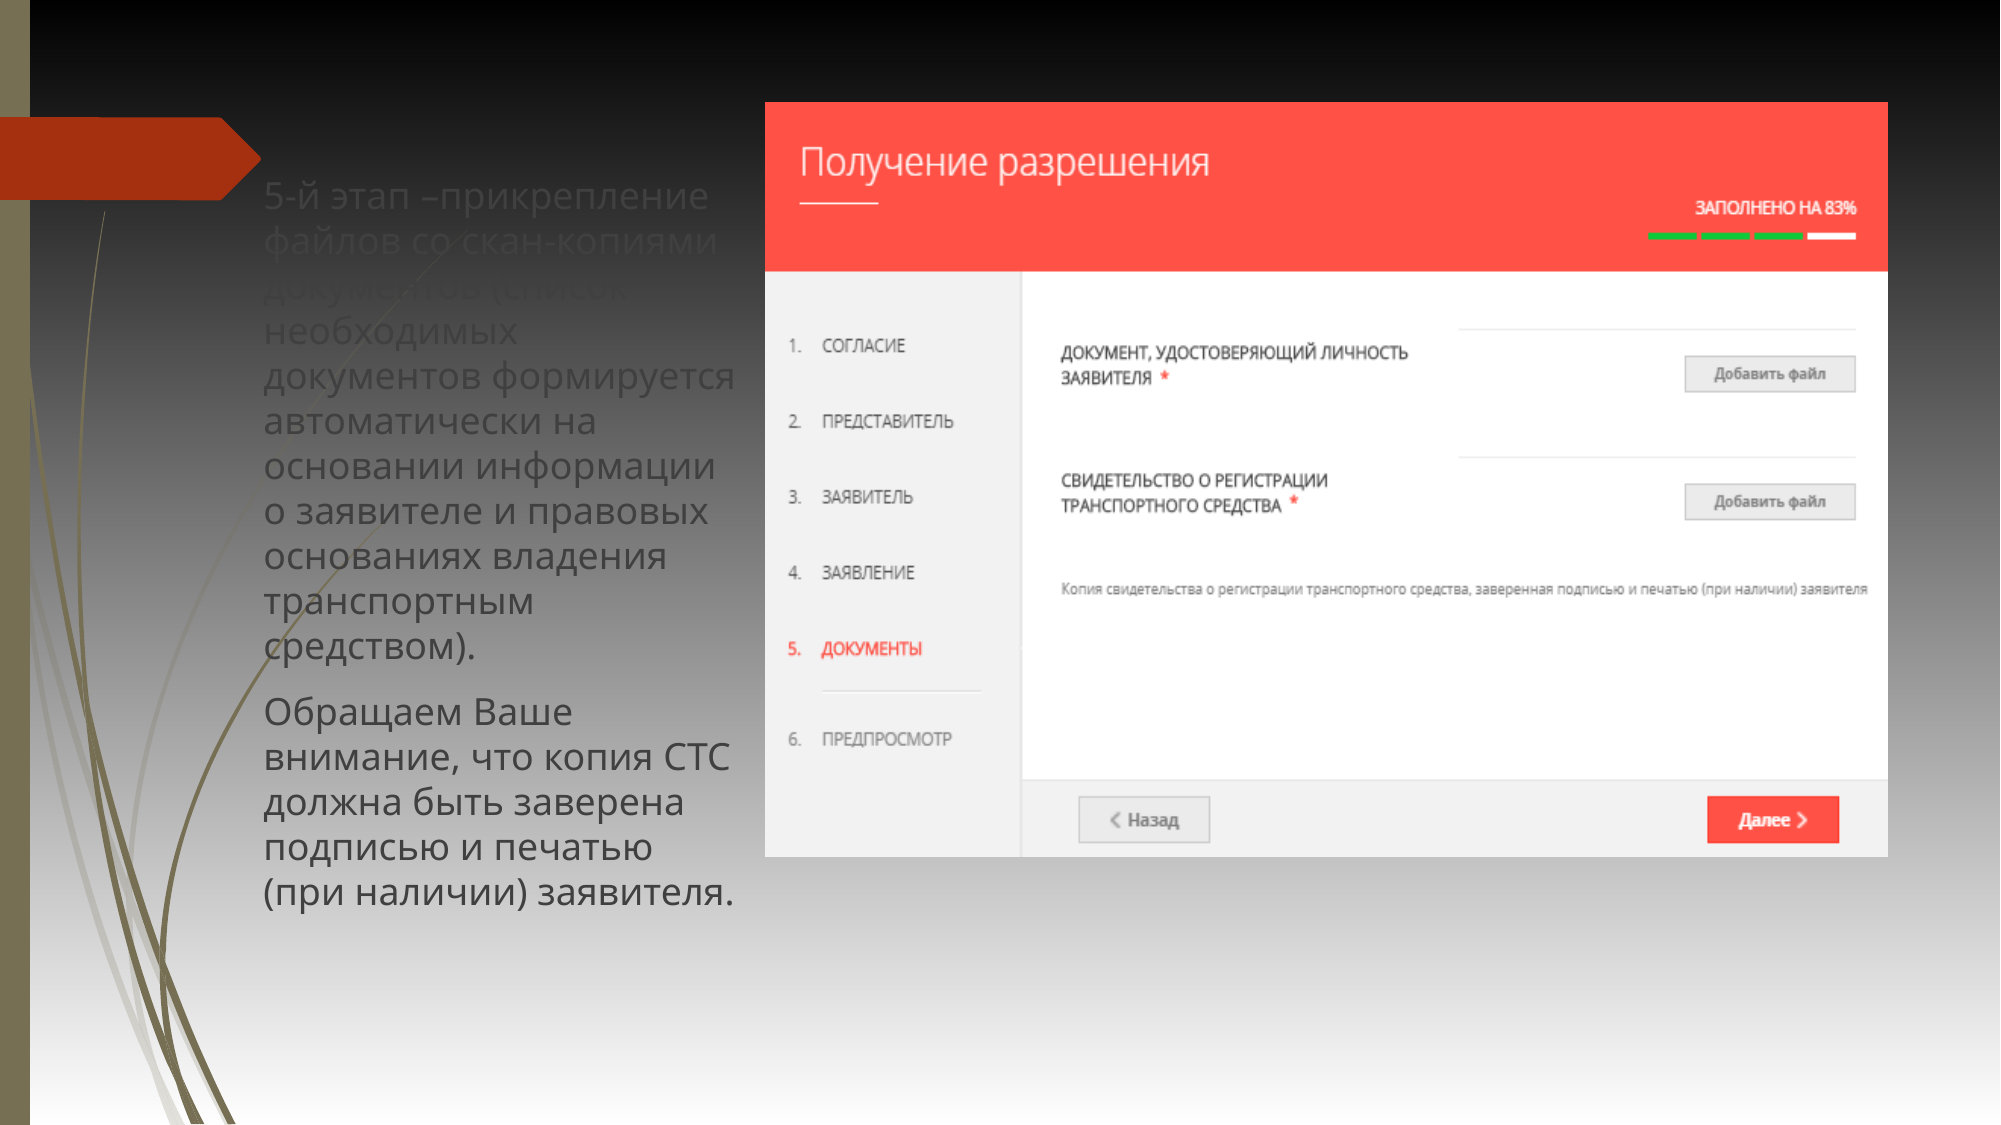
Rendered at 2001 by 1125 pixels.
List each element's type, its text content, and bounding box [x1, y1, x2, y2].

list 5-й этап –прикрепление файлов со скан-копиями документов (список необходимых документов формируется автоматически на основании информации о заявителе и правовых основаниях владения транспортным средством). Обращаем Ваше внимание, что копия СТС должна быть заверена подписью и печатью (при наличии) заявителя. [248, 164, 752, 953]
picture [765, 102, 1888, 857]
